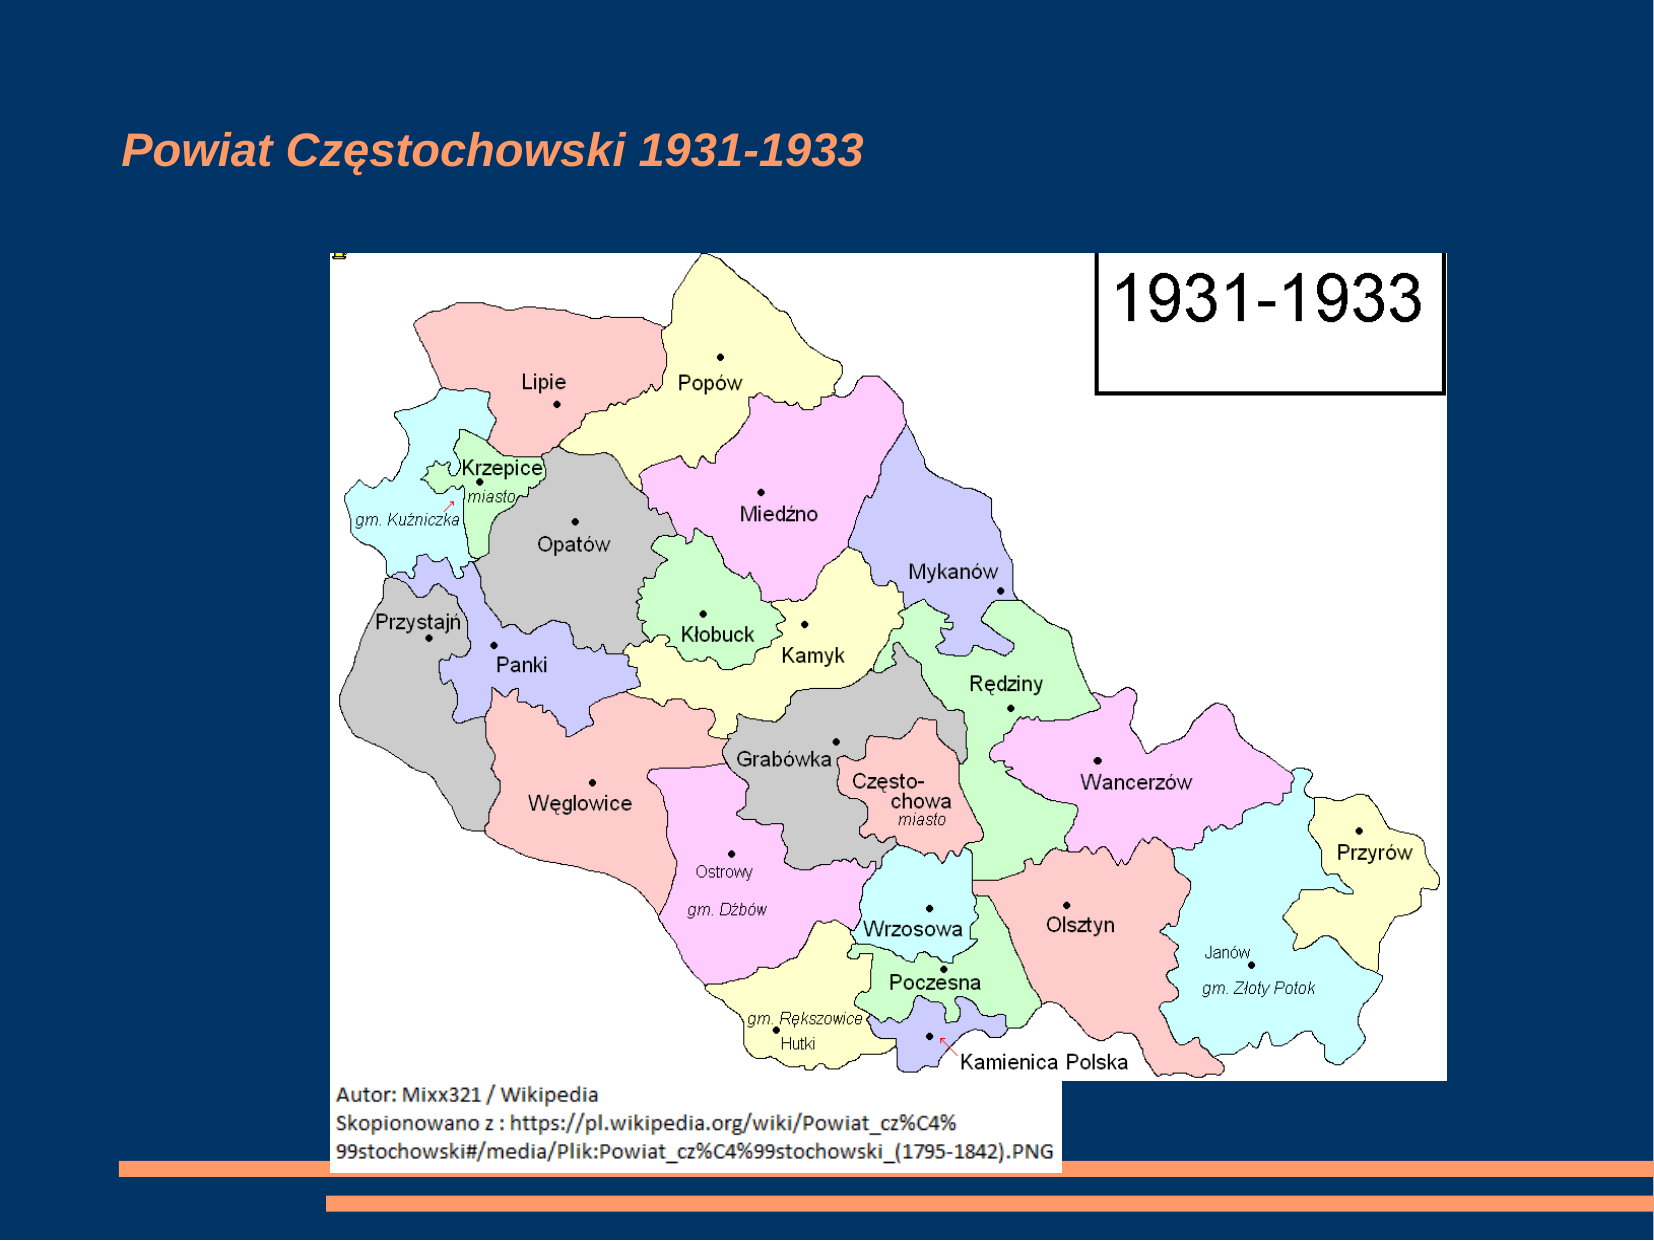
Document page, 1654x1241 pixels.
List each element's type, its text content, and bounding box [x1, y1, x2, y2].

title Powiat Częstochowski 1931-1933 [121, 46, 1534, 254]
picture [330, 253, 1447, 1173]
